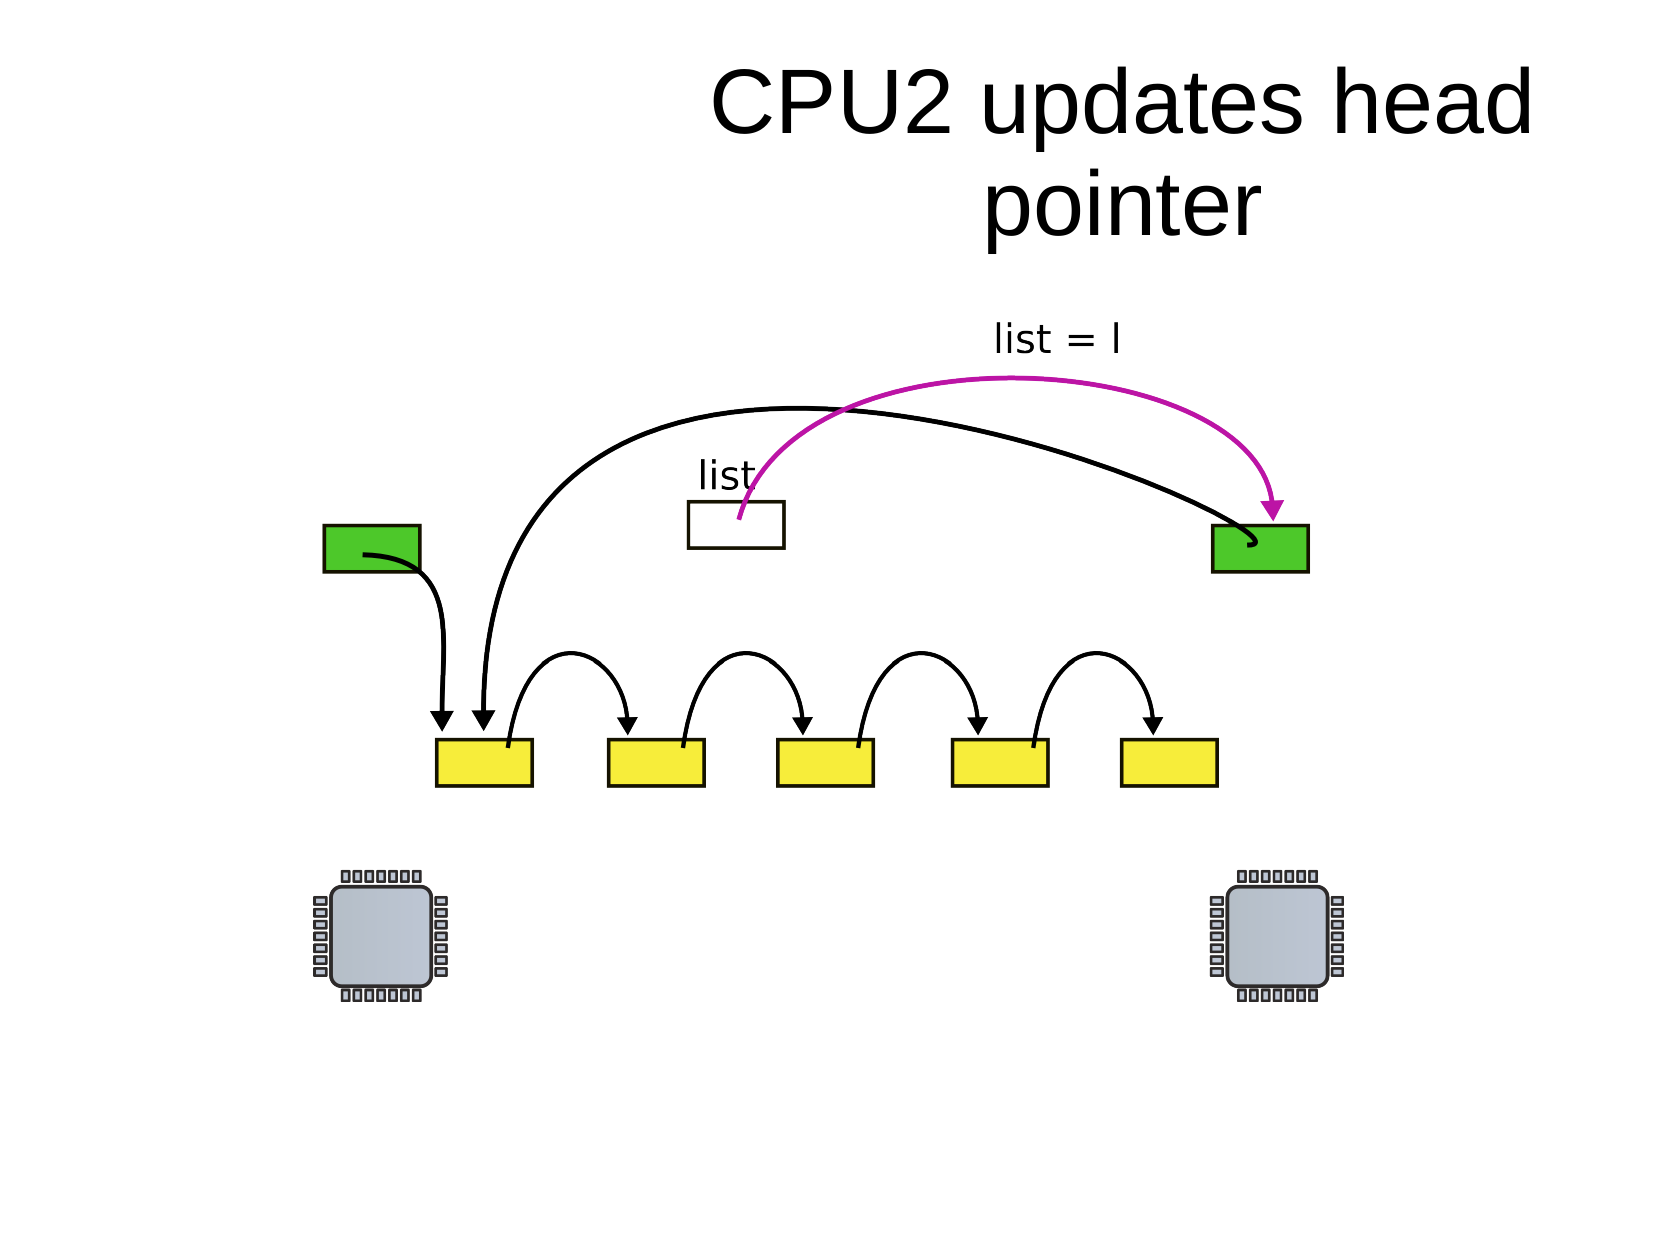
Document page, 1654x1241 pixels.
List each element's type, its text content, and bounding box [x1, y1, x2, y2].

title CPU2 updates head pointer [675, 49, 1571, 257]
picture [313, 322, 1344, 1002]
